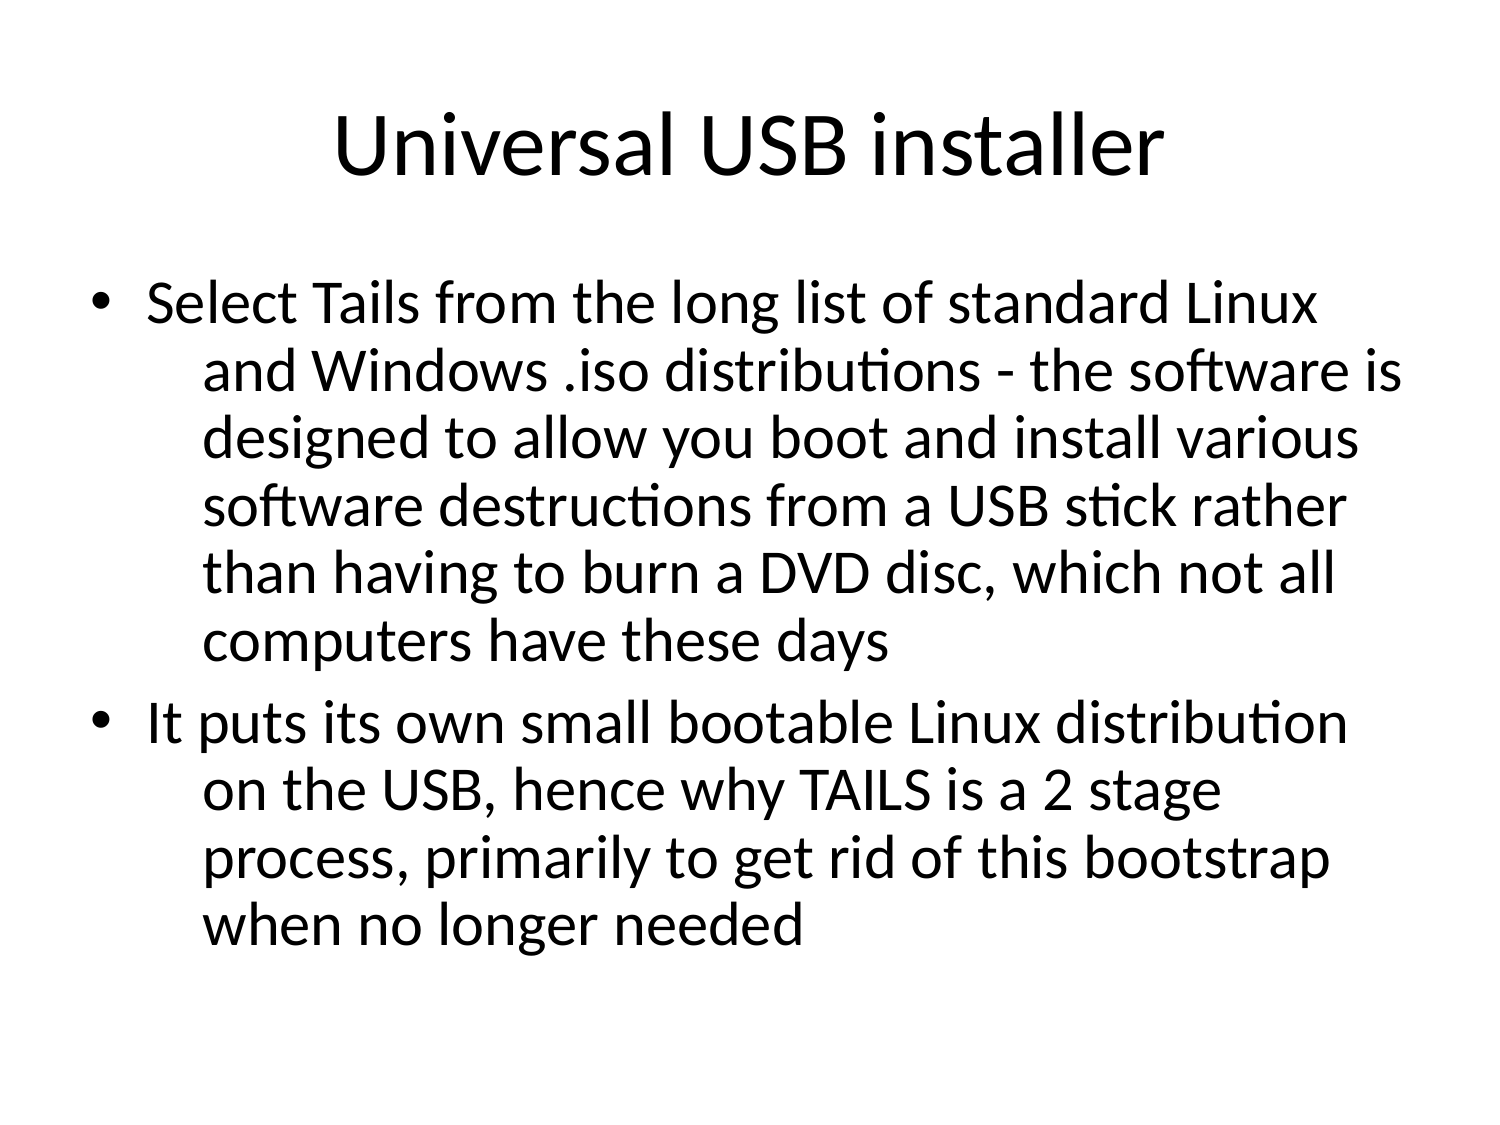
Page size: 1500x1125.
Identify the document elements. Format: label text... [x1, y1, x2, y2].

title Universal USB installer [75, 45, 1426, 233]
list Select Tails from the long list of standard Linux and Windows .iso distributions - the software is designed to allow you boot and install various software destructions from a USB stick rather than having to burn a DVD disc, which not all computers have these days It puts its own small bootable Linux distribution on the USB, hence why TAILS is a 2 stage process, primarily to get rid of this bootstrap when no longer needed [75, 262, 1426, 1005]
